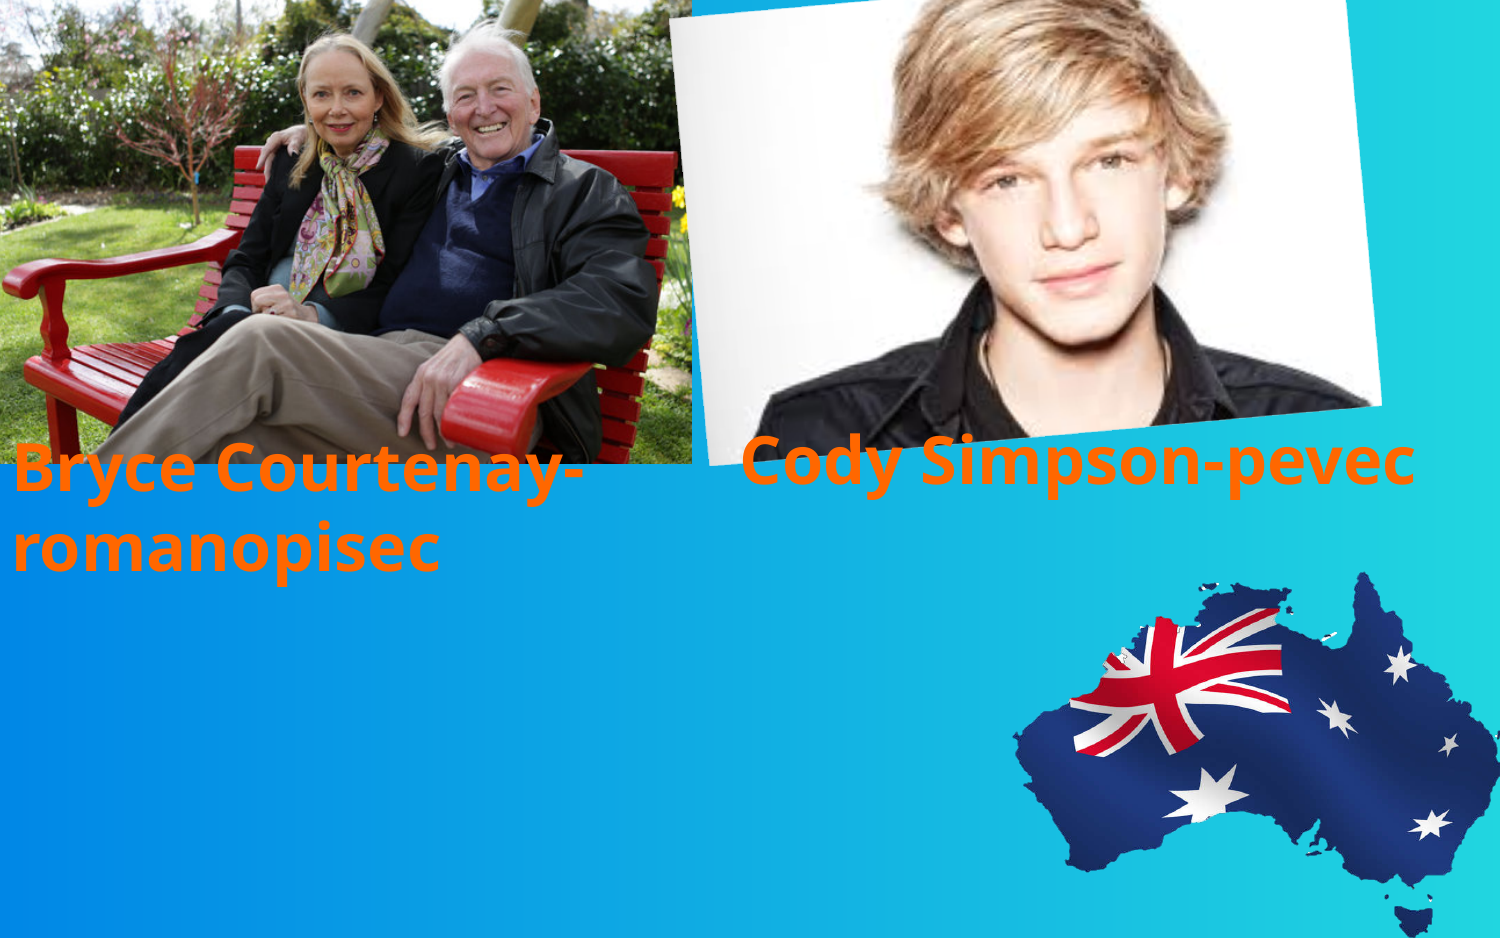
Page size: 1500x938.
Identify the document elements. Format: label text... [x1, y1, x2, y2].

text_box Cody Simpson-pevec [724, 410, 1475, 506]
picture [999, 554, 1500, 938]
text_box Bryce Courtenay- romanopisec [0, 417, 810, 593]
picture [0, 0, 1382, 465]
